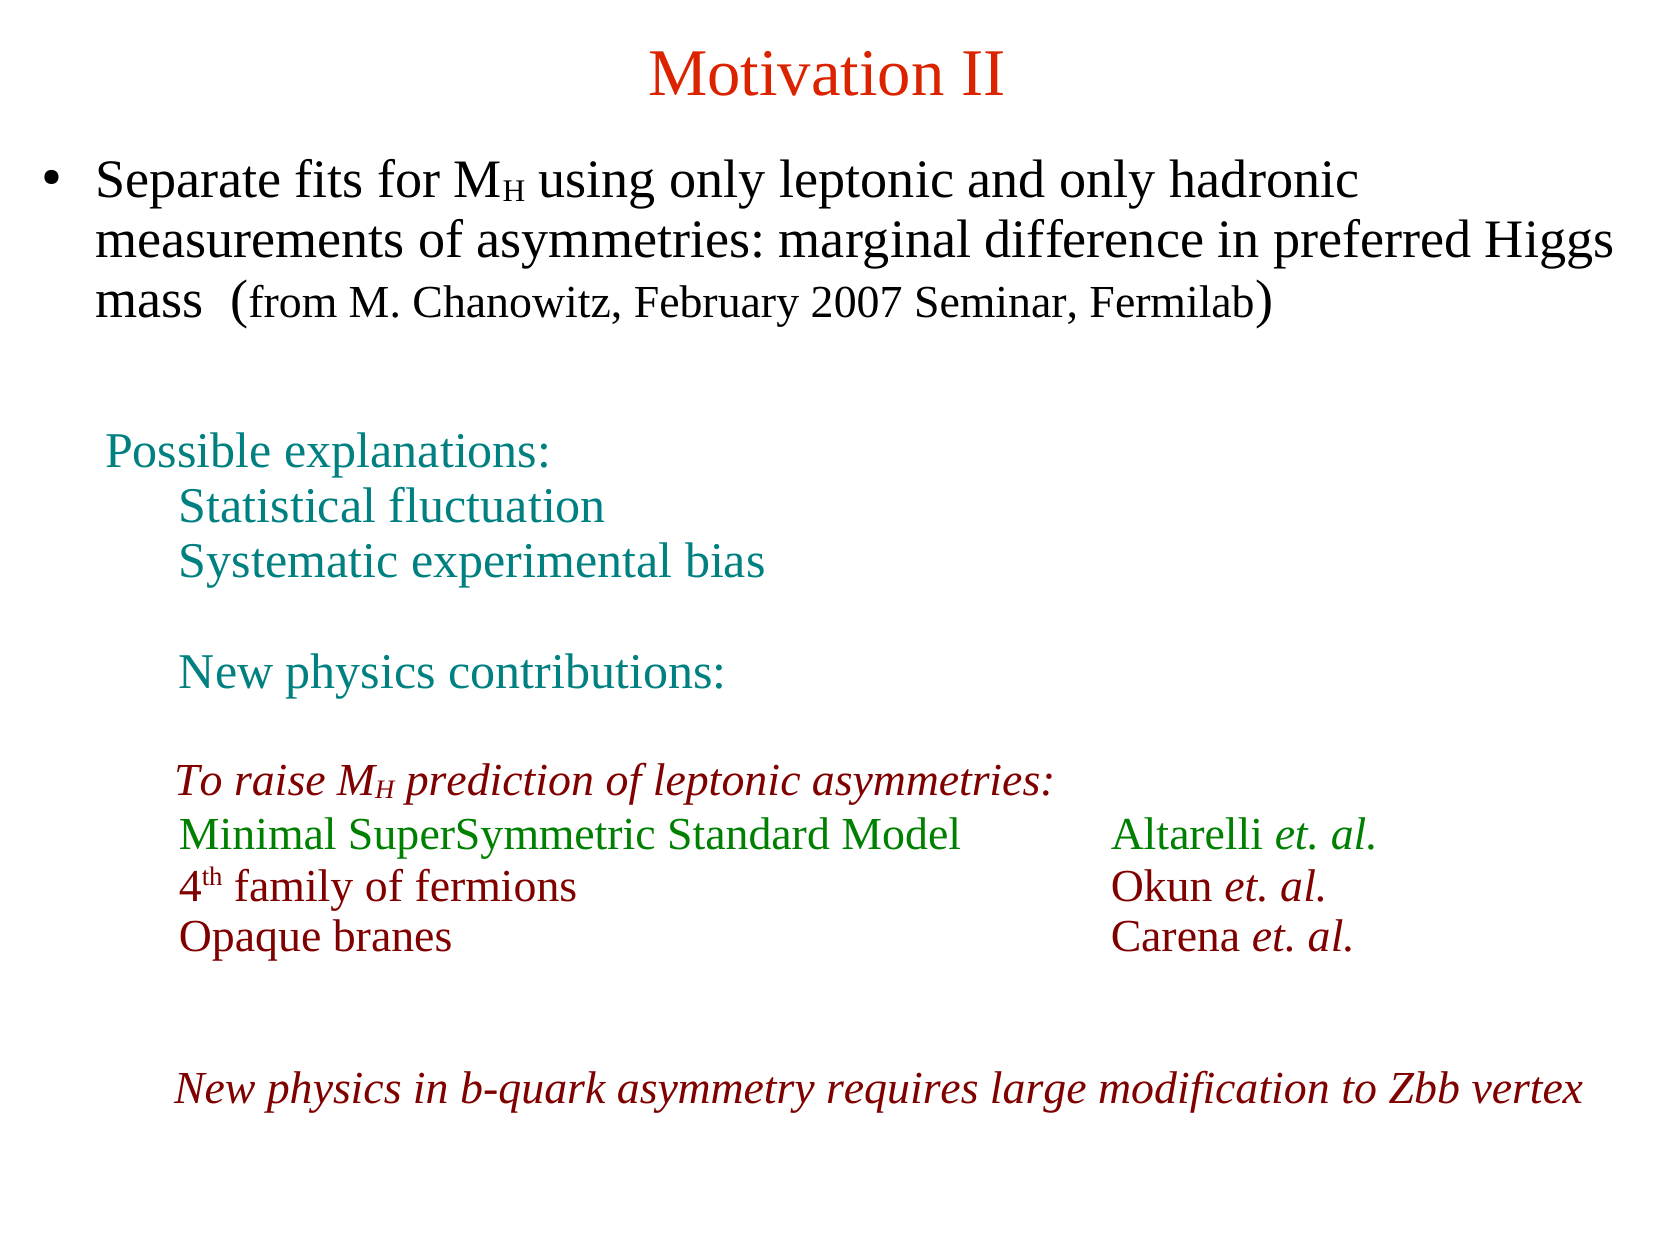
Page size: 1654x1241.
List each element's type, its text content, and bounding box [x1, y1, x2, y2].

list Separate fits for MH using only leptonic and only hadronic measurements of asymmetries: marginal difference in preferred Higgs mass (from M. Chanowitz, February 2007 Seminar, Fermilab) [24, 149, 1645, 1079]
title Motivation II [121, 0, 1534, 150]
text_box Possible explanations: Statistical fluctuation Systematic experimental bias New physics contributions: To raise MH prediction of leptonic asymmetries: Minimal SuperSymmetric Standard Model Altarelli et. al. 4th family of fermions Okun et. al. Opaque branes Carena et. al. New physics in b-quark asymmetry requires large modification to Zbb vertex [105, 422, 1580, 1182]
